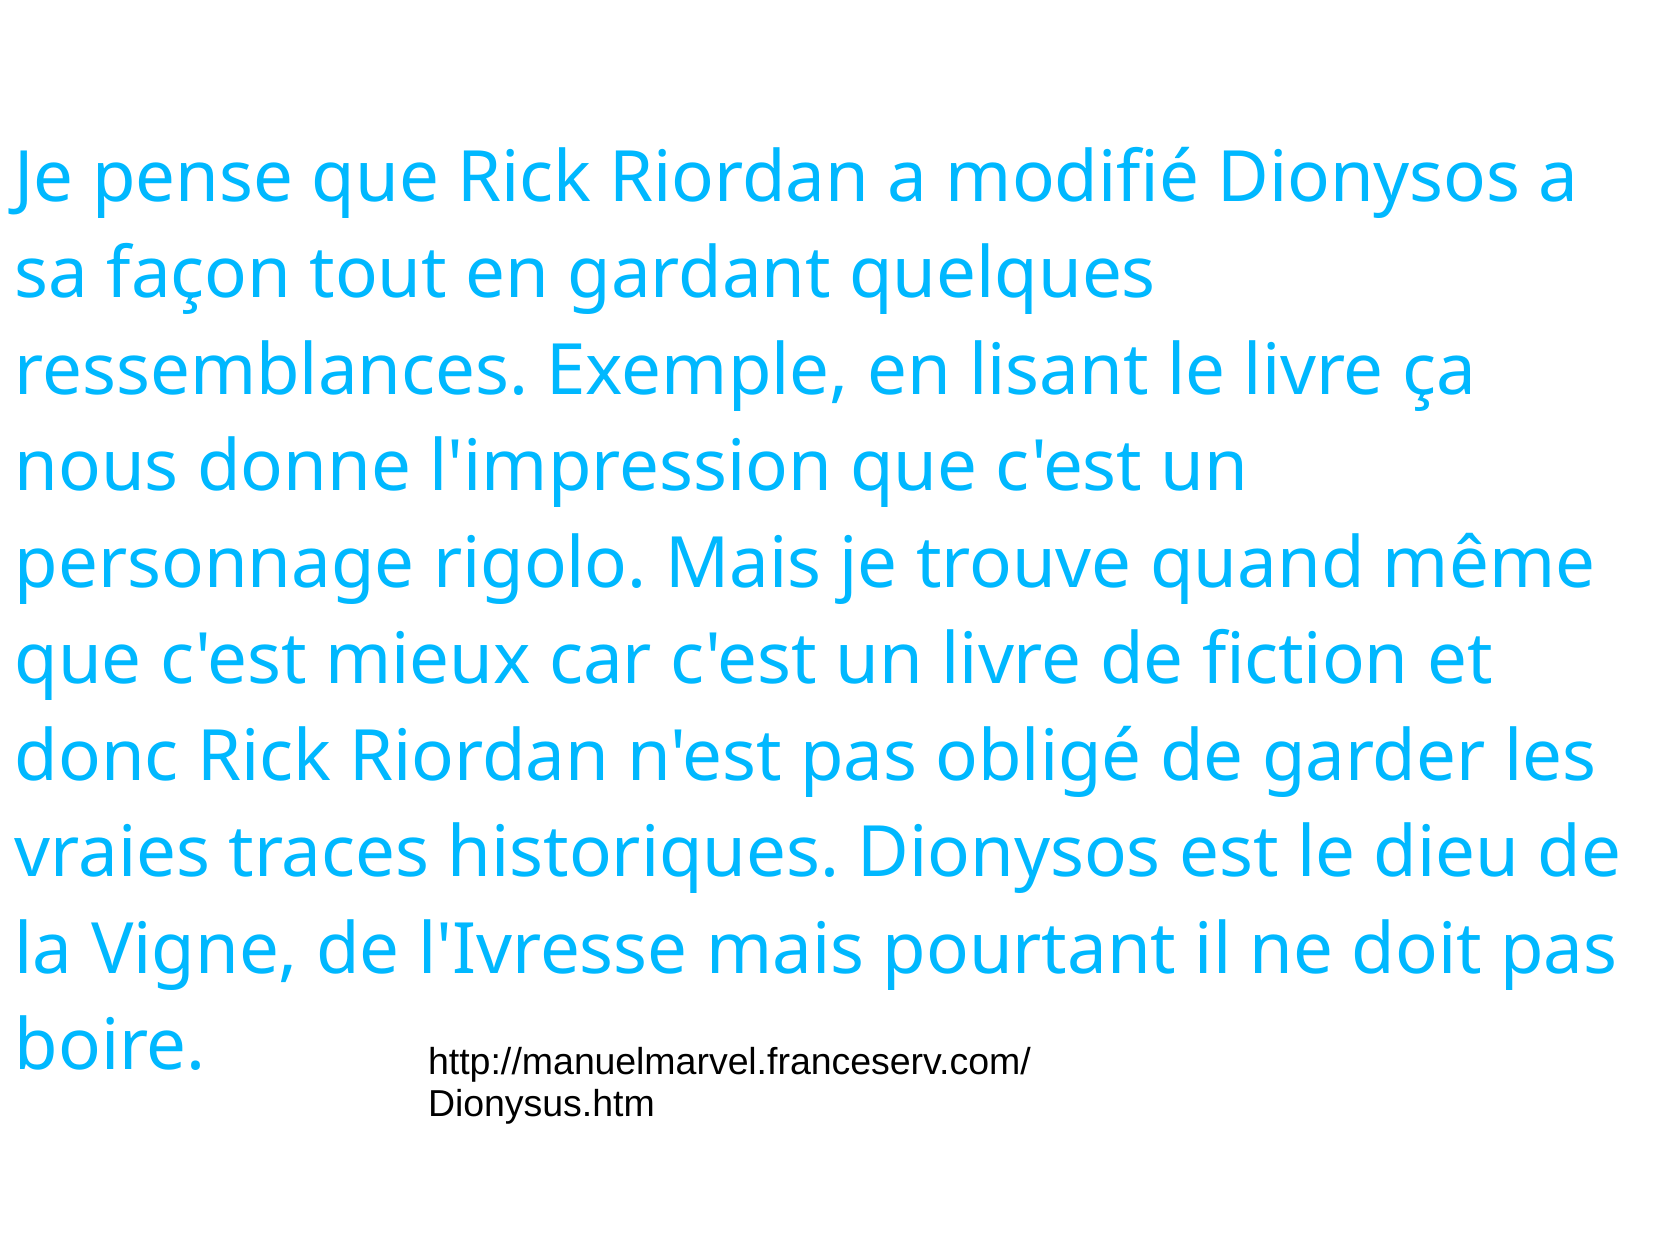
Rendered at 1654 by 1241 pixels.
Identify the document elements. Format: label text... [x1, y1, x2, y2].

text_box Je pense que Rick Riordan a modifié Dionysos a sa façon tout en gardant quelques ressemblances. Exemple, en lisant le livre ça nous donne l'impression que c'est un personnage rigolo. Mais je trouve quand même que c'est mieux car c'est un livre de fiction et donc Rick Riordan n'est pas obligé de garder les vraies traces historiques. Dionysos est le dieu de la Vigne, de l'Ivresse mais pourtant il ne doit pas boire. [0, 118, 1648, 701]
text_box http://manuelmarvel.franceserv.com/Dionysus.htm [413, 1033, 1273, 1091]
